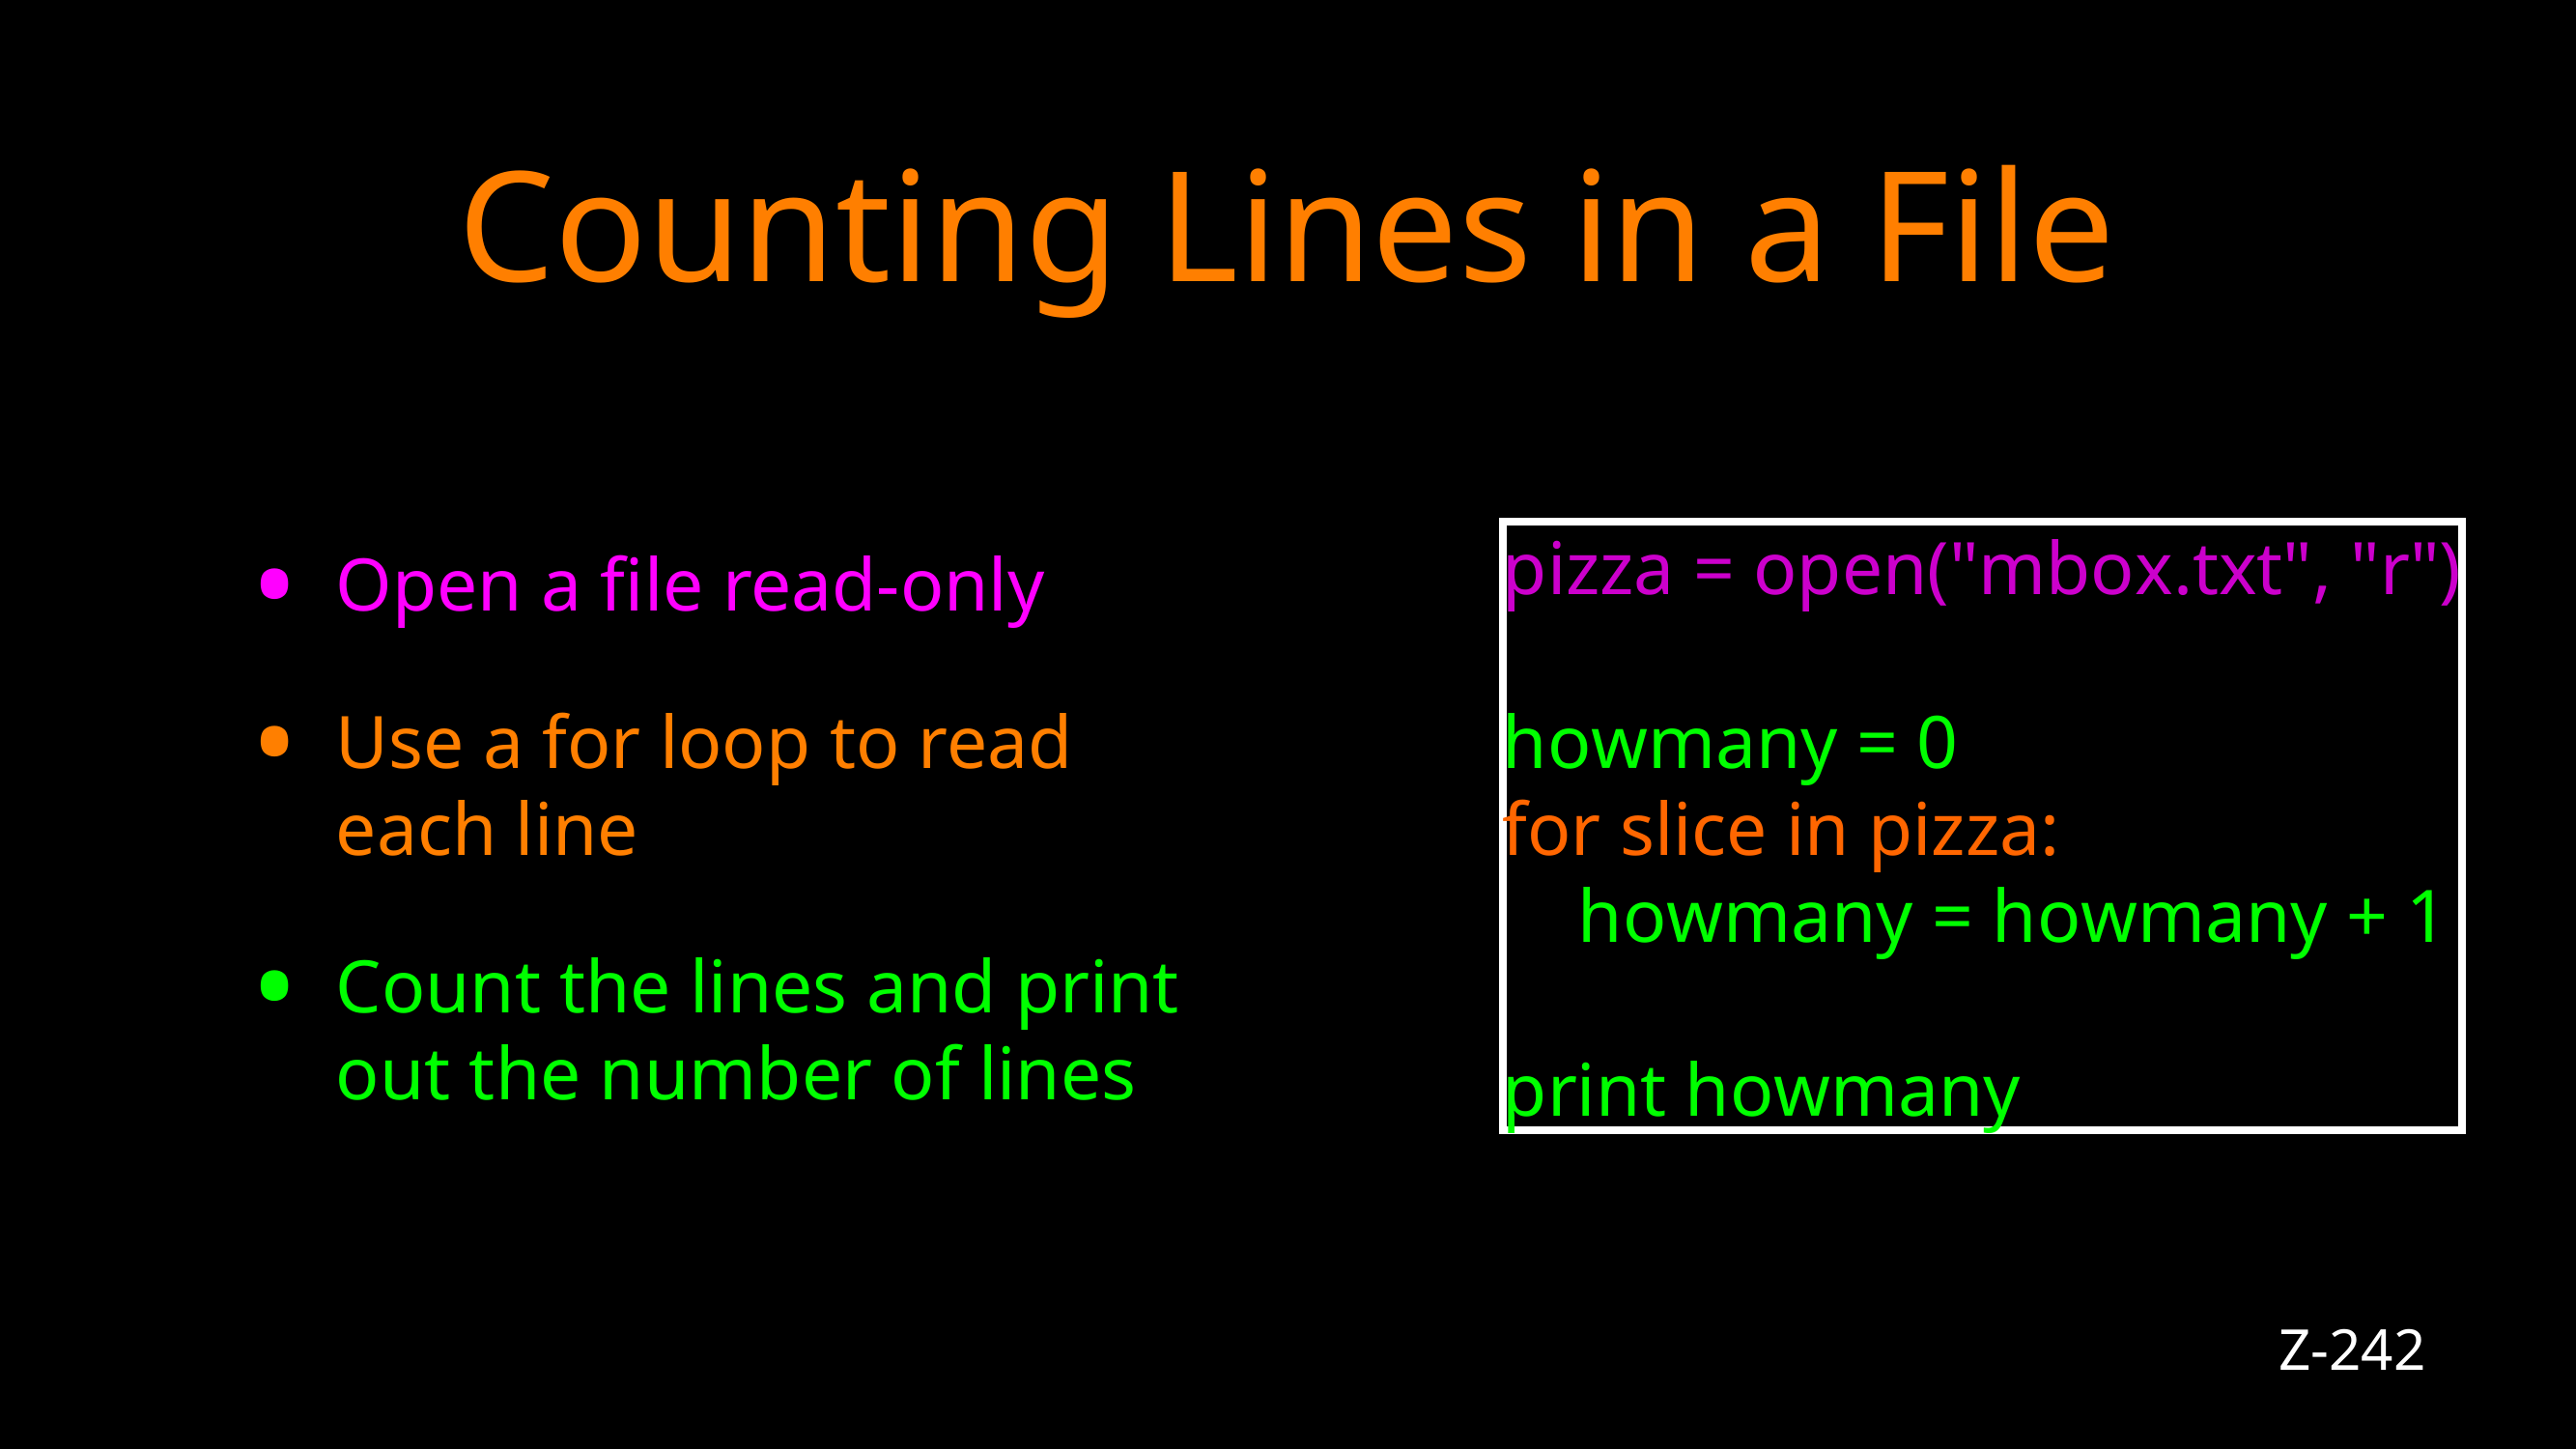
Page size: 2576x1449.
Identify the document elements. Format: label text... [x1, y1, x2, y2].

title Counting Lines in a File [183, 38, 2392, 403]
text_box Z-242 [2279, 1313, 2426, 1381]
list Open a file read-only Use a for loop to read each line Count the lines and print out the number of lines [211, 374, 1252, 1278]
text_box pizza = open("mbox.txt", "r") howmany = 0 for slice in pizza: howmany = howmany + 1 print howmany [1502, 522, 2463, 1131]
